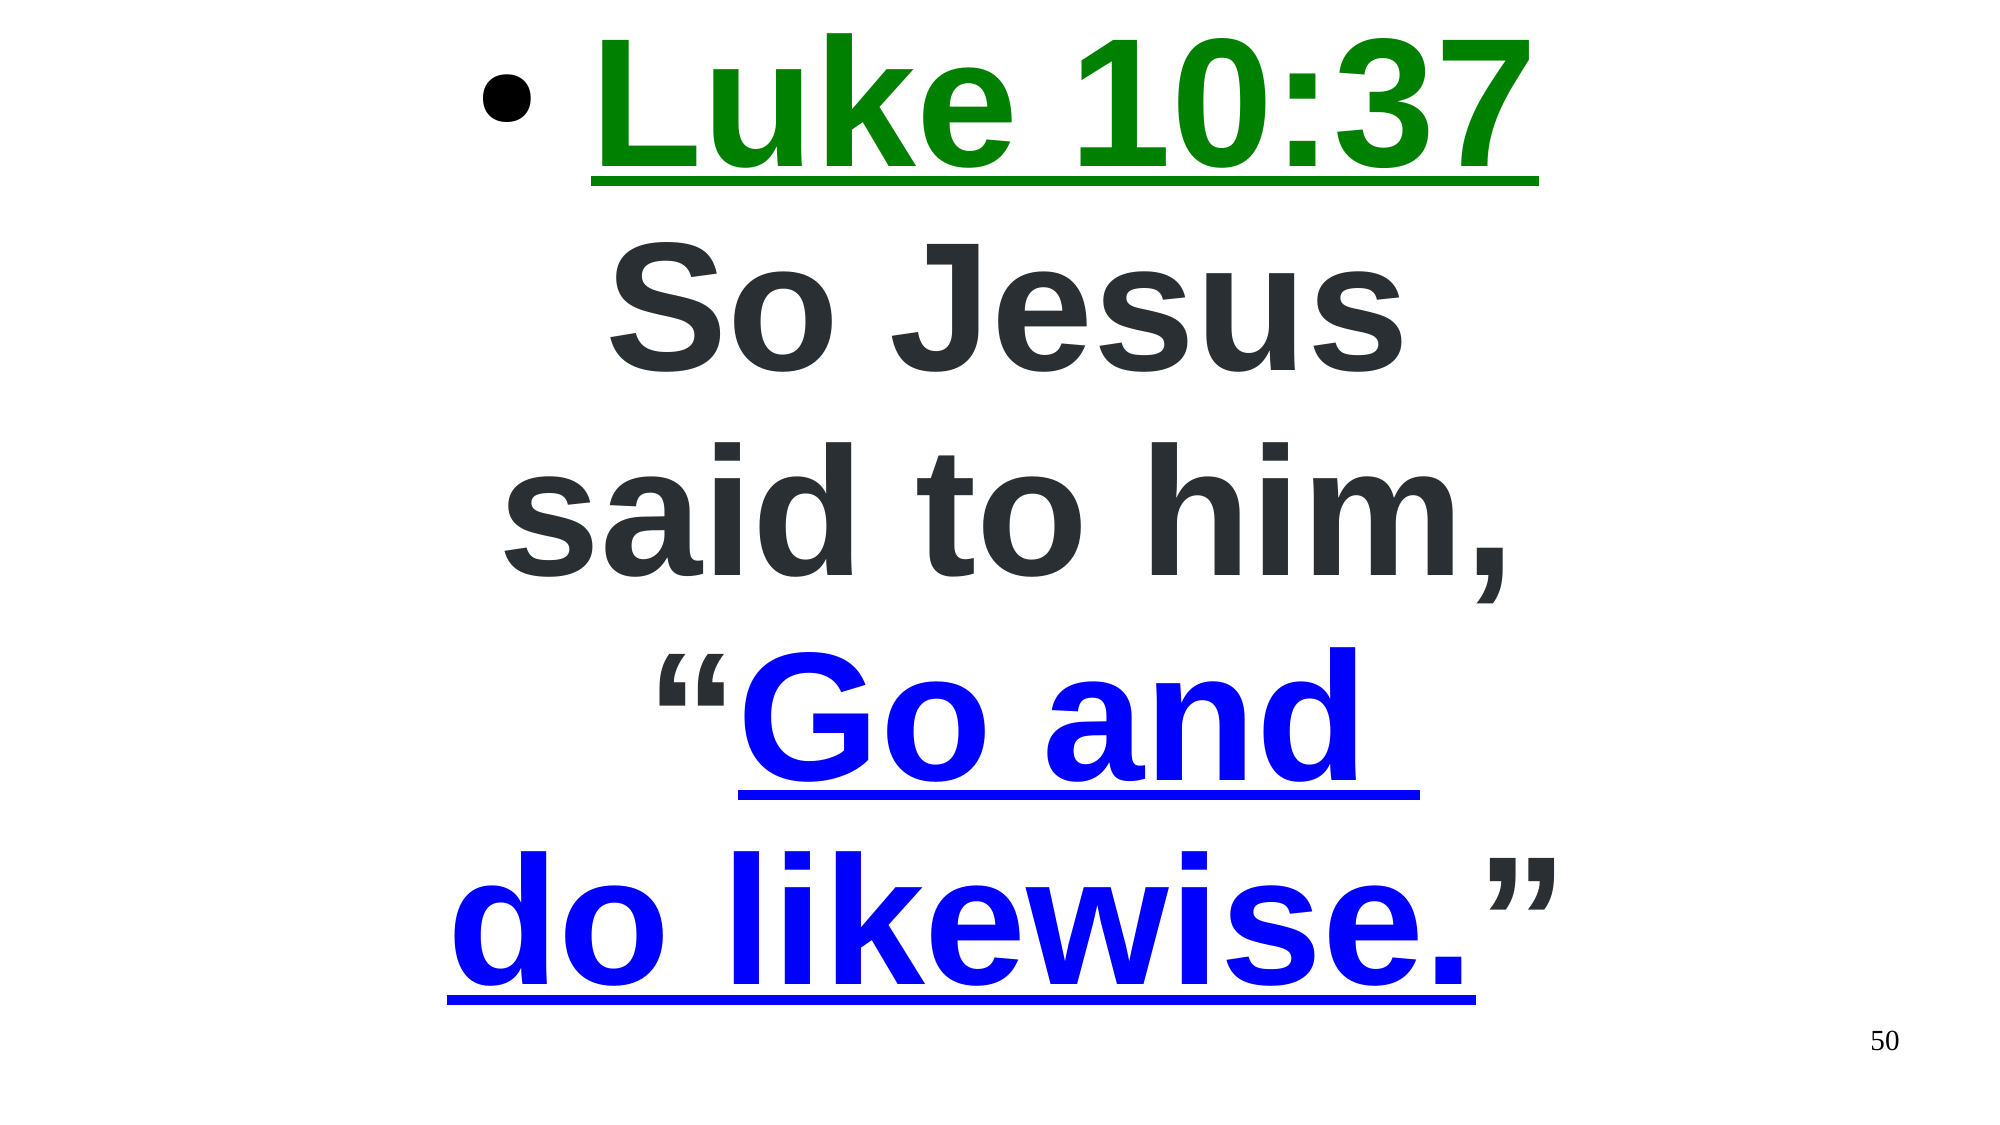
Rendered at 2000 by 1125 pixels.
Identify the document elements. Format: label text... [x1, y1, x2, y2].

list Luke 10:37 So Jesus said to him, “Go and do likewise.” [0, 0, 1996, 1123]
